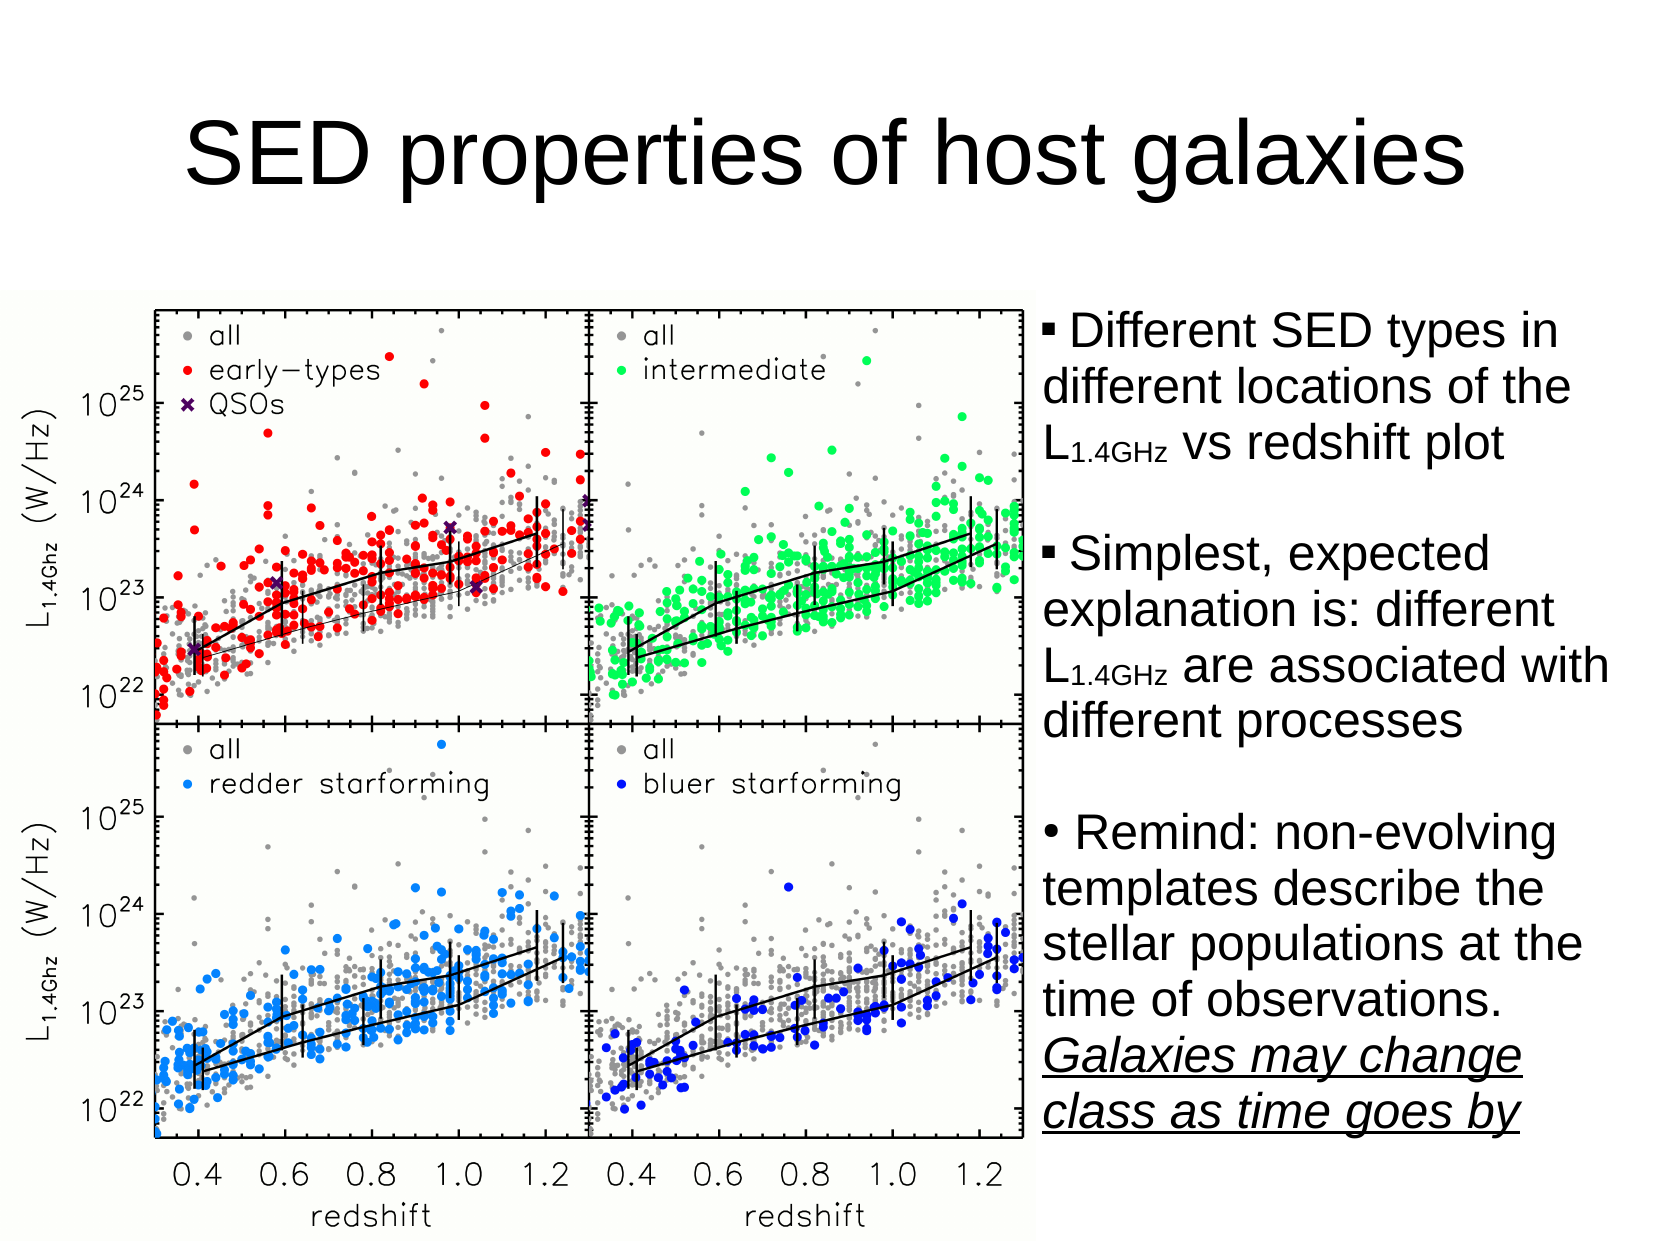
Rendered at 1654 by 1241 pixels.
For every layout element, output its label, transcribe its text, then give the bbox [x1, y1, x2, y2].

title SED properties of host galaxies [82, 49, 1571, 257]
picture [0, 290, 1036, 1241]
text_box Different SED types in different locations of the L1.4GHz vs redshift plot Simplest, expected explanation is: different L1.4GHz are associated with different processes Remind: non-evolving templates describe the stellar populations at the time of observations. Galaxies may change class as time goes by [1027, 294, 1637, 1180]
